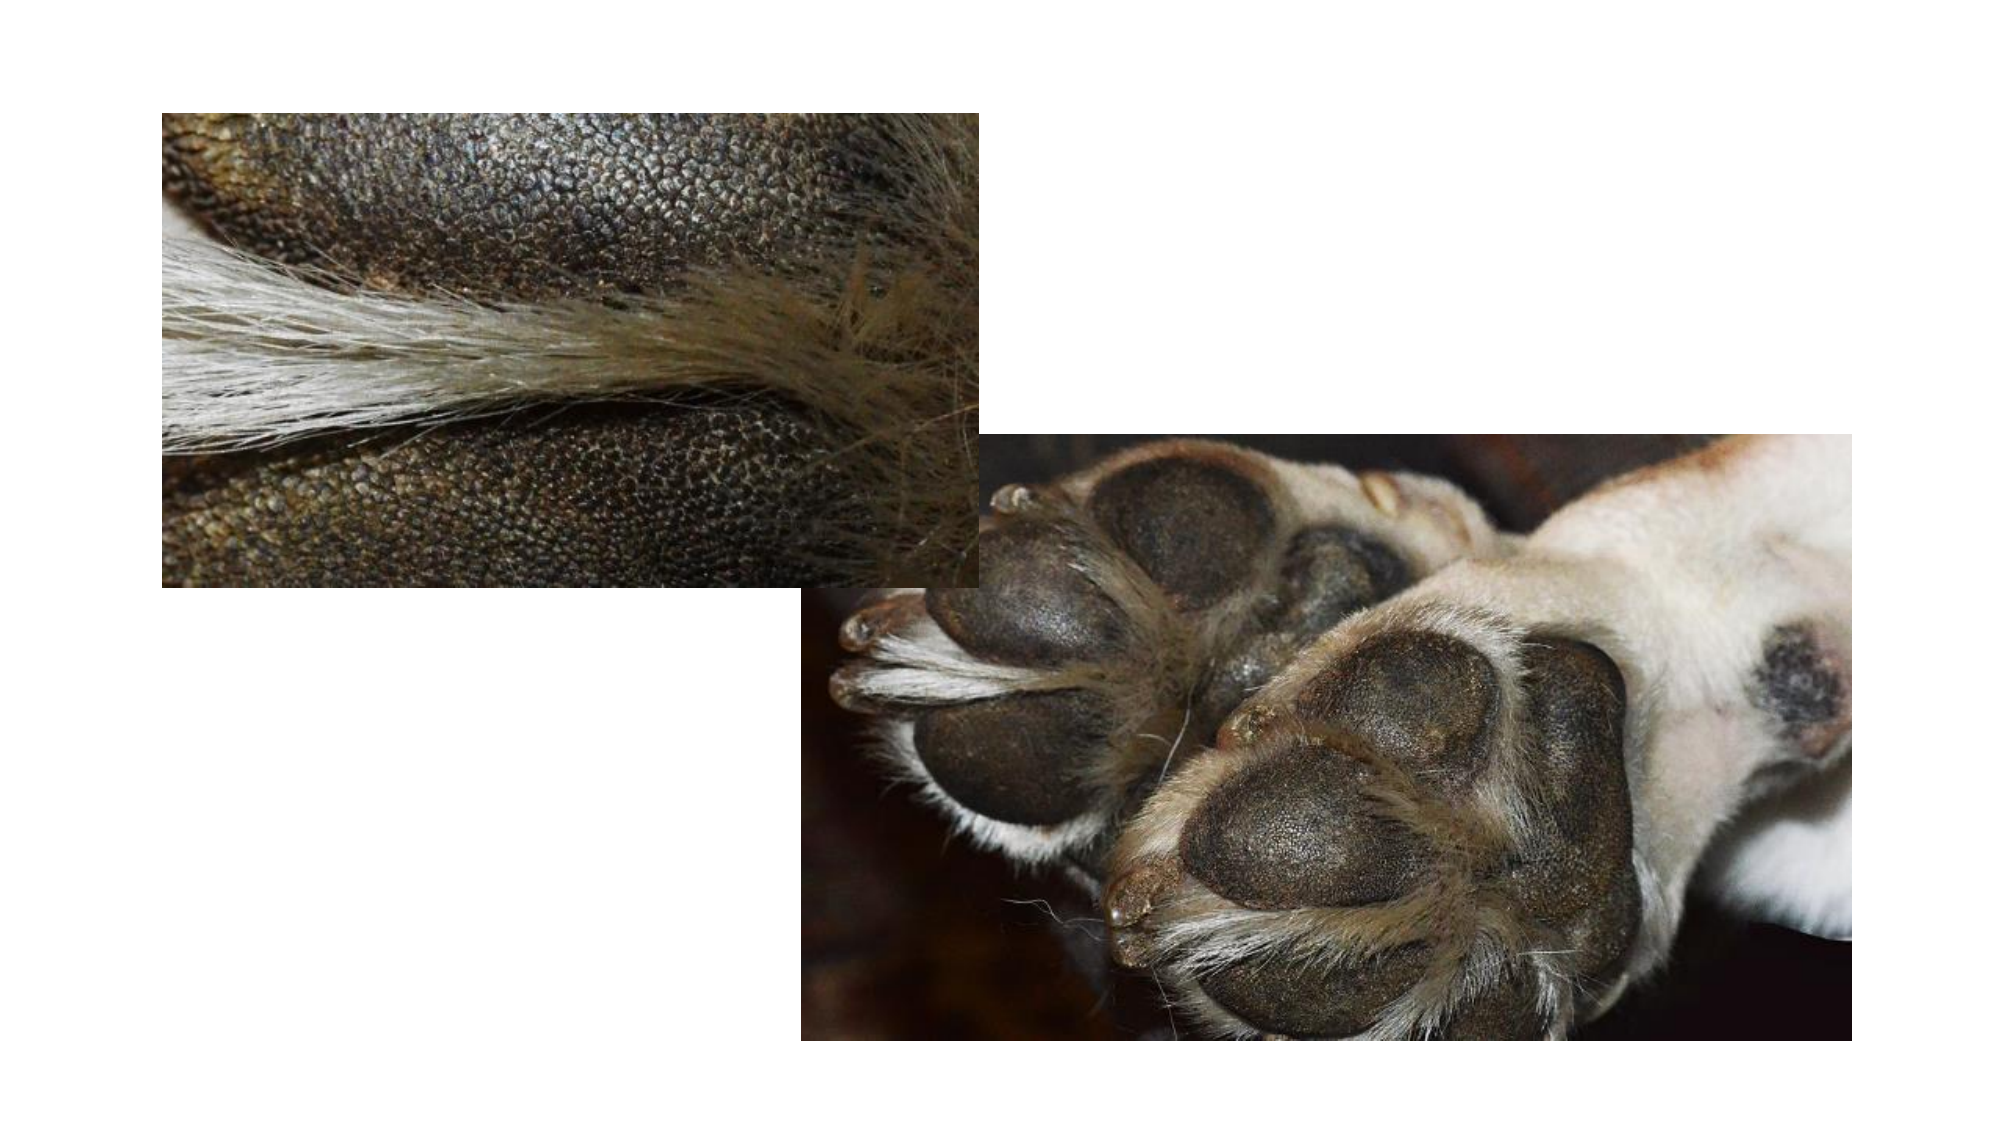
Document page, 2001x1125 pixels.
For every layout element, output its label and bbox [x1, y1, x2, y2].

picture [162, 113, 1852, 1041]
